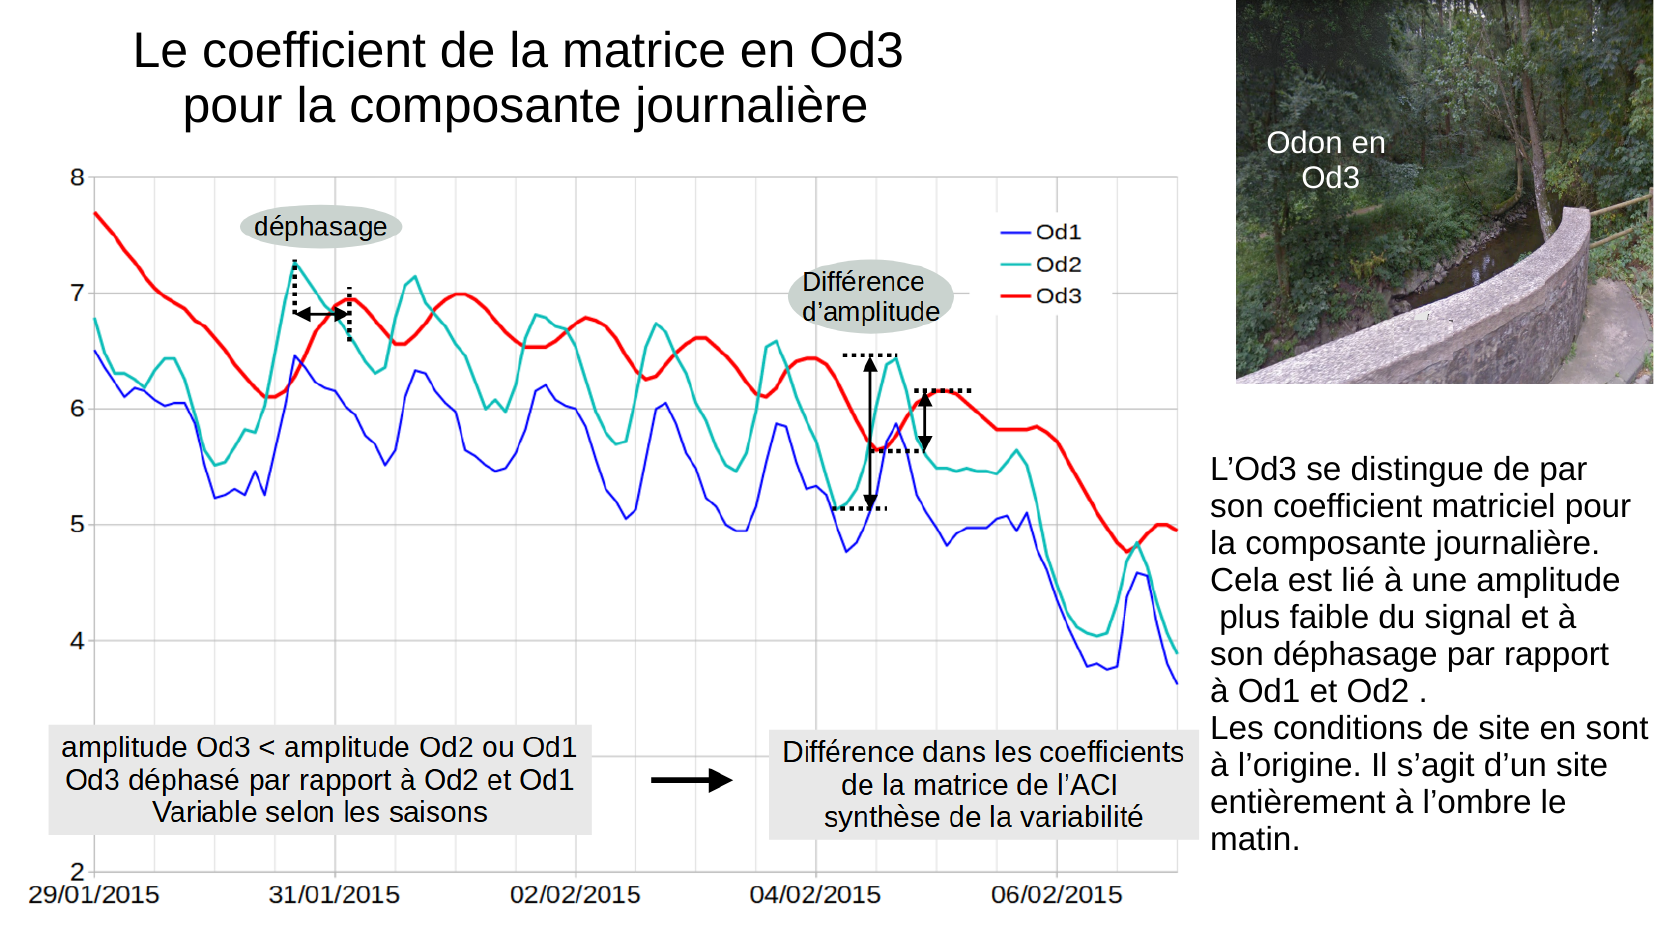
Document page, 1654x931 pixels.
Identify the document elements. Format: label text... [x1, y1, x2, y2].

text_box L’Od3 se distingue de par son coefficient matriciel pour la composante journalière. Cela est lié à une amplitude plus faible du signal et à son déphasage par rapport à Od1 et Od2 . Les conditions de site en sont à l’origine. Il s’agit d’un site entièrement à l’ombre le matin. [1195, 442, 1654, 866]
picture [0, 147, 1211, 916]
picture [1236, 0, 1654, 384]
text_box Odon en Od3 [1251, 118, 1411, 203]
title Le coefficient de la matrice en Od3 pour la composante journalière [0, 0, 1236, 156]
